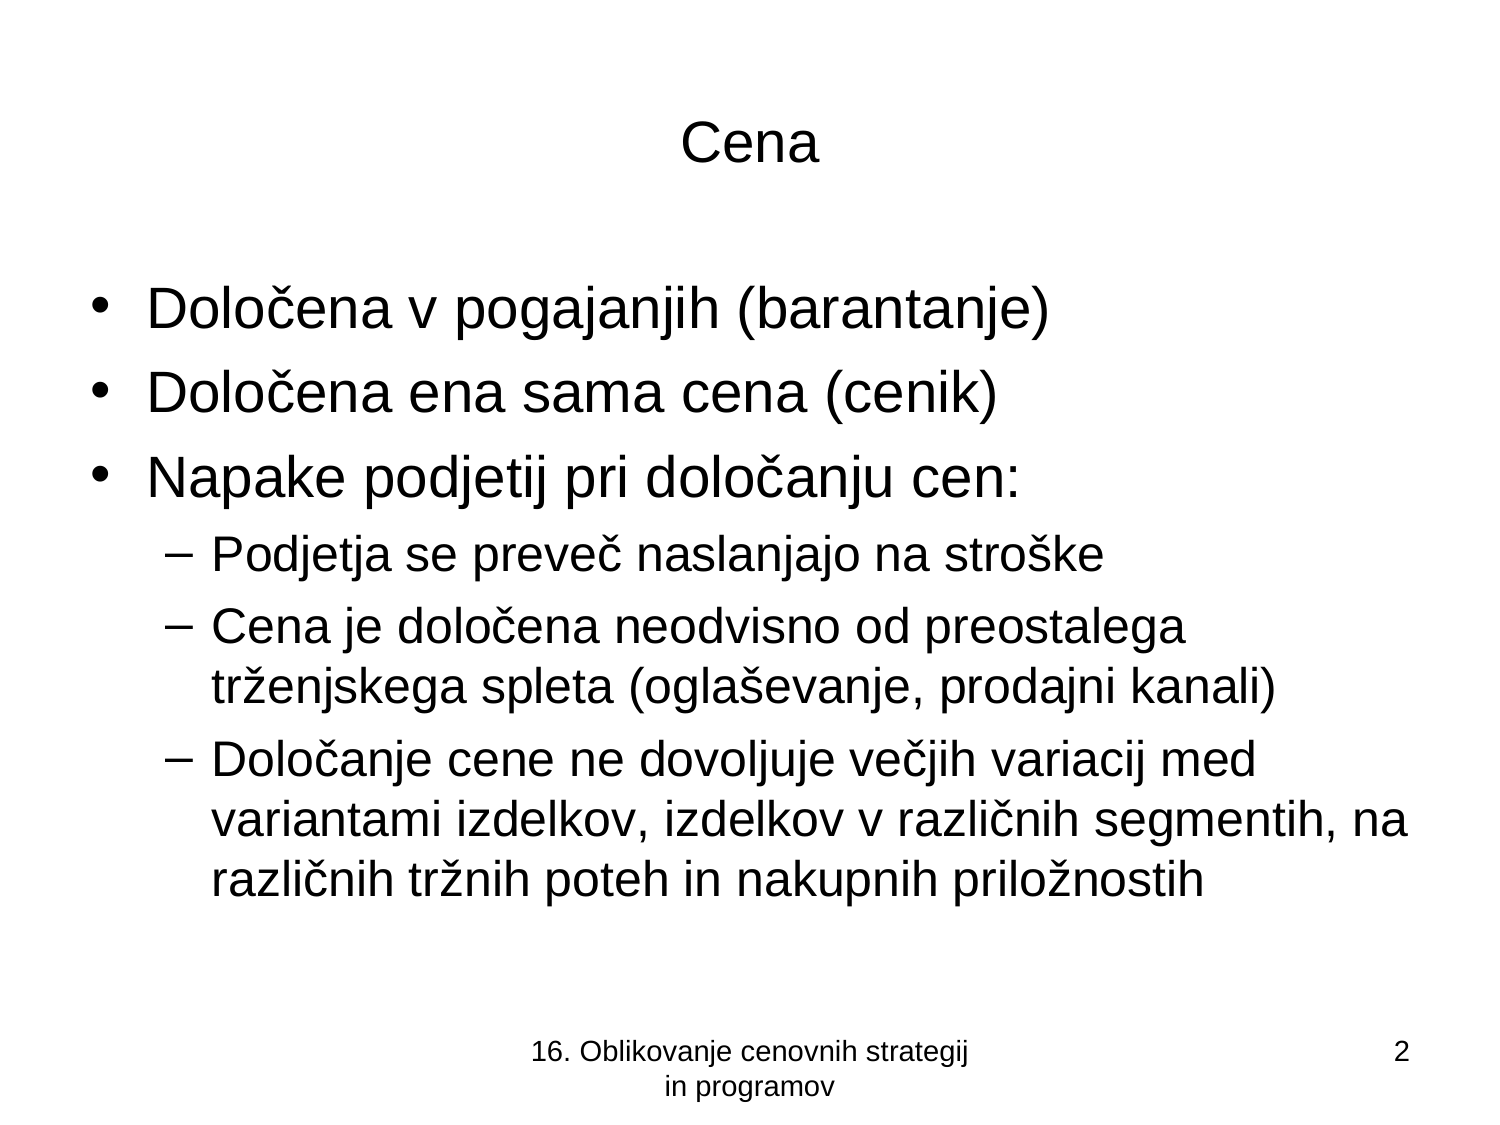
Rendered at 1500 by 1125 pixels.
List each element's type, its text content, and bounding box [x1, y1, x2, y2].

title Cena [75, 45, 1426, 233]
text_box <number> [1074, 1024, 1426, 1103]
text_box 16. Oblikovanje cenovnih strategij in programov [512, 1024, 988, 1103]
list Določena v pogajanjih (barantanje) Določena ena sama cena (cenik) Napake podjetij pri določanju cen: Podjetja se preveč naslanjajo na stroške Cena je določena neodvisno od preostalega trženjskega spleta (oglaševanje, prodajni kanali) Določanje cene ne dovoljuje večjih variacij med variantami izdelkov, izdelkov v različnih segmentih, na različnih tržnih poteh in nakupnih priložnostih [75, 262, 1426, 1006]
